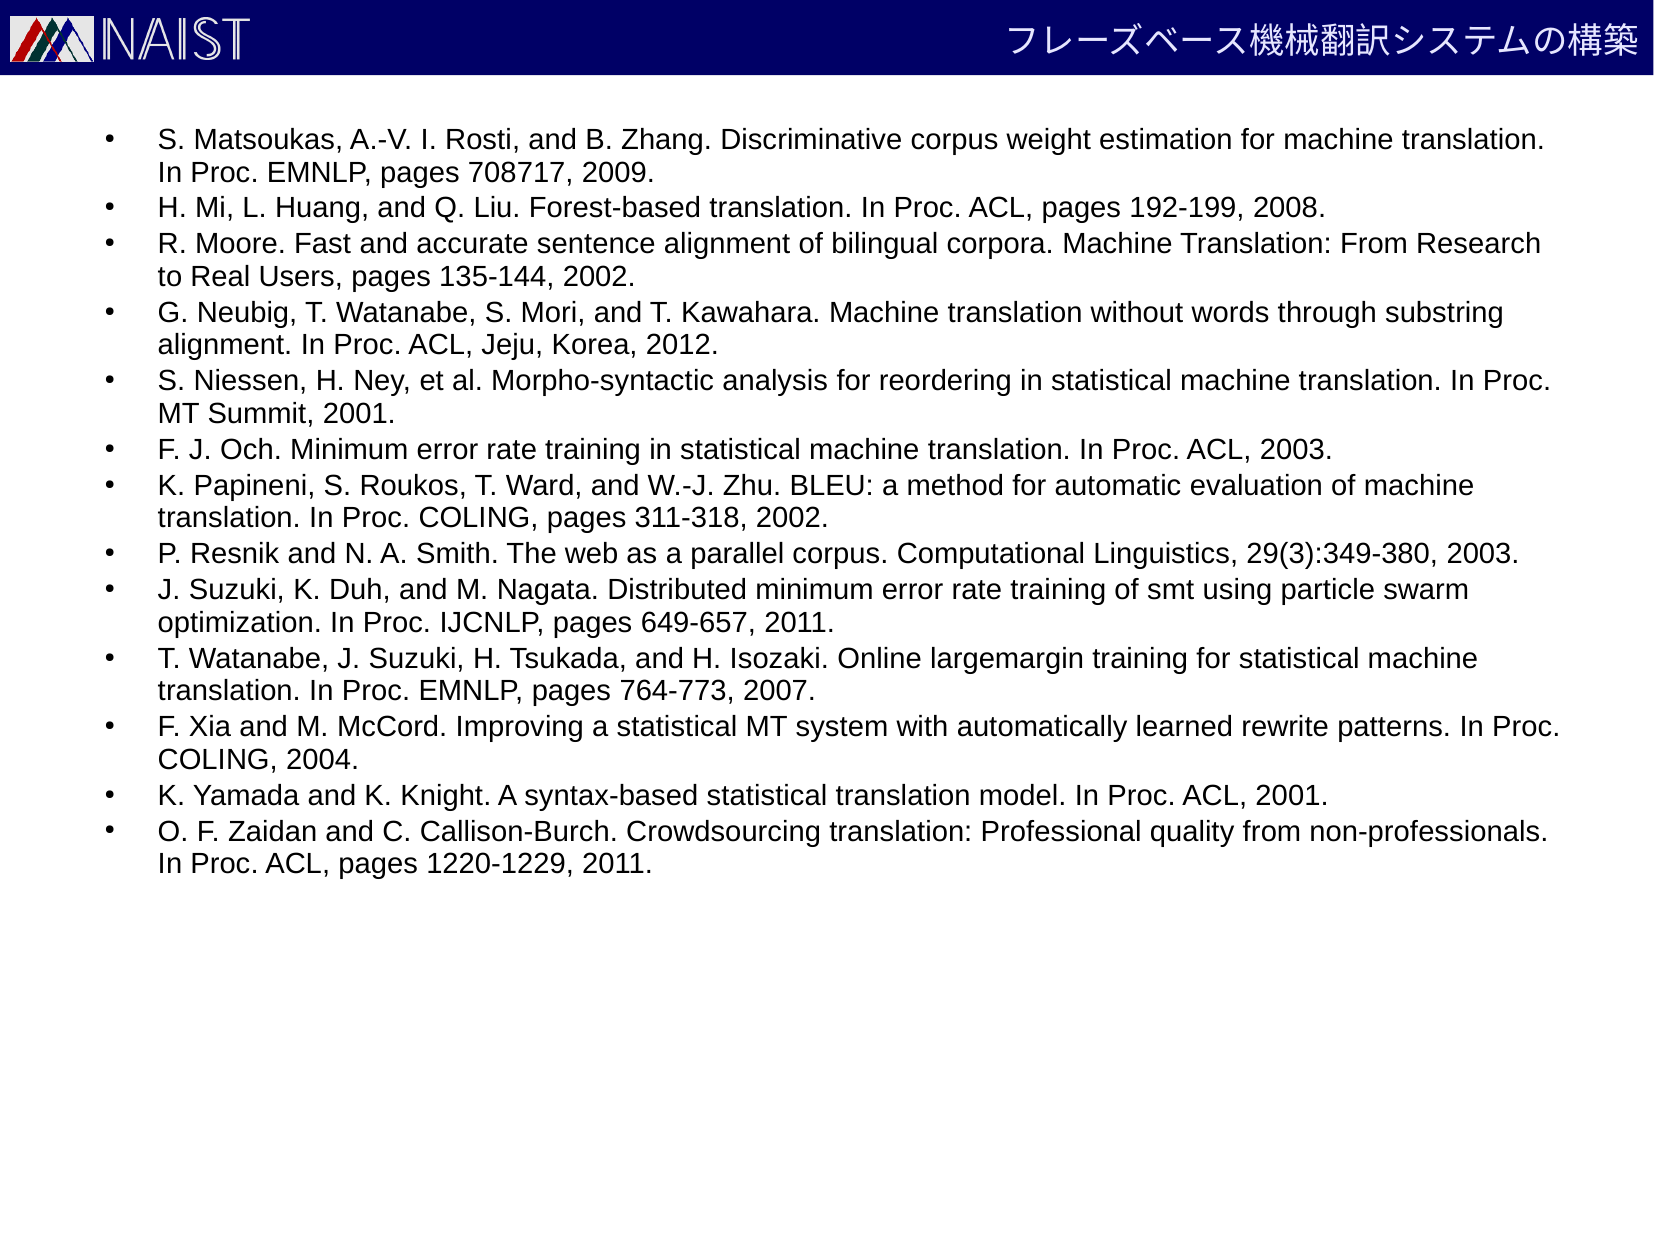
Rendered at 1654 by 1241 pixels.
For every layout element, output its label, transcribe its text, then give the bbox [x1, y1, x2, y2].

list S. Matsoukas, A.-V. I. Rosti, and B. Zhang. Discriminative corpus weight estimation for machine translation. In Proc. EMNLP, pages 708717, 2009. H. Mi, L. Huang, and Q. Liu. Forest-based translation. In Proc. ACL, pages 192-199, 2008. R. Moore. Fast and accurate sentence alignment of bilingual corpora. Machine Translation: From Research to Real Users, pages 135-144, 2002. G. Neubig, T. Watanabe, S. Mori, and T. Kawahara. Machine translation without words through substring alignment. In Proc. ACL, Jeju, Korea, 2012. S. Niessen, H. Ney, et al. Morpho-syntactic analysis for reordering in statistical machine translation. In Proc. MT Summit, 2001. F. J. Och. Minimum error rate training in statistical machine translation. In Proc. ACL, 2003. K. Papineni, S. Roukos, T. Ward, and W.-J. Zhu. BLEU: a method for automatic evaluation of machine translation. In Proc. COLING, pages 311-318, 2002. P. Resnik and N. A. Smith. The web as a parallel corpus. Computational Linguistics, 29(3):349-380, 2003. J. Suzuki, K. Duh, and M. Nagata. Distributed minimum error rate training of smt using particle swarm optimization. In Proc. IJCNLP, pages 649-657, 2011. T. Watanabe, J. Suzuki, H. Tsukada, and H. Isozaki. Online largemargin training for statistical machine translation. In Proc. EMNLP, pages 764-773, 2007. F. Xia and M. McCord. Improving a statistical MT system with automatically learned rewrite patterns. In Proc. COLING, 2004. K. Yamada and K. Knight. A syntax-based statistical translation model. In Proc. ACL, 2001. O. F. Zaidan and C. Callison-Burch. Crowdsourcing translation: Professional quality from non-professionals. In Proc. ACL, pages 1220-1229, 2011. [86, 122, 1576, 942]
picture [102, 17, 251, 60]
picture [10, 16, 94, 62]
